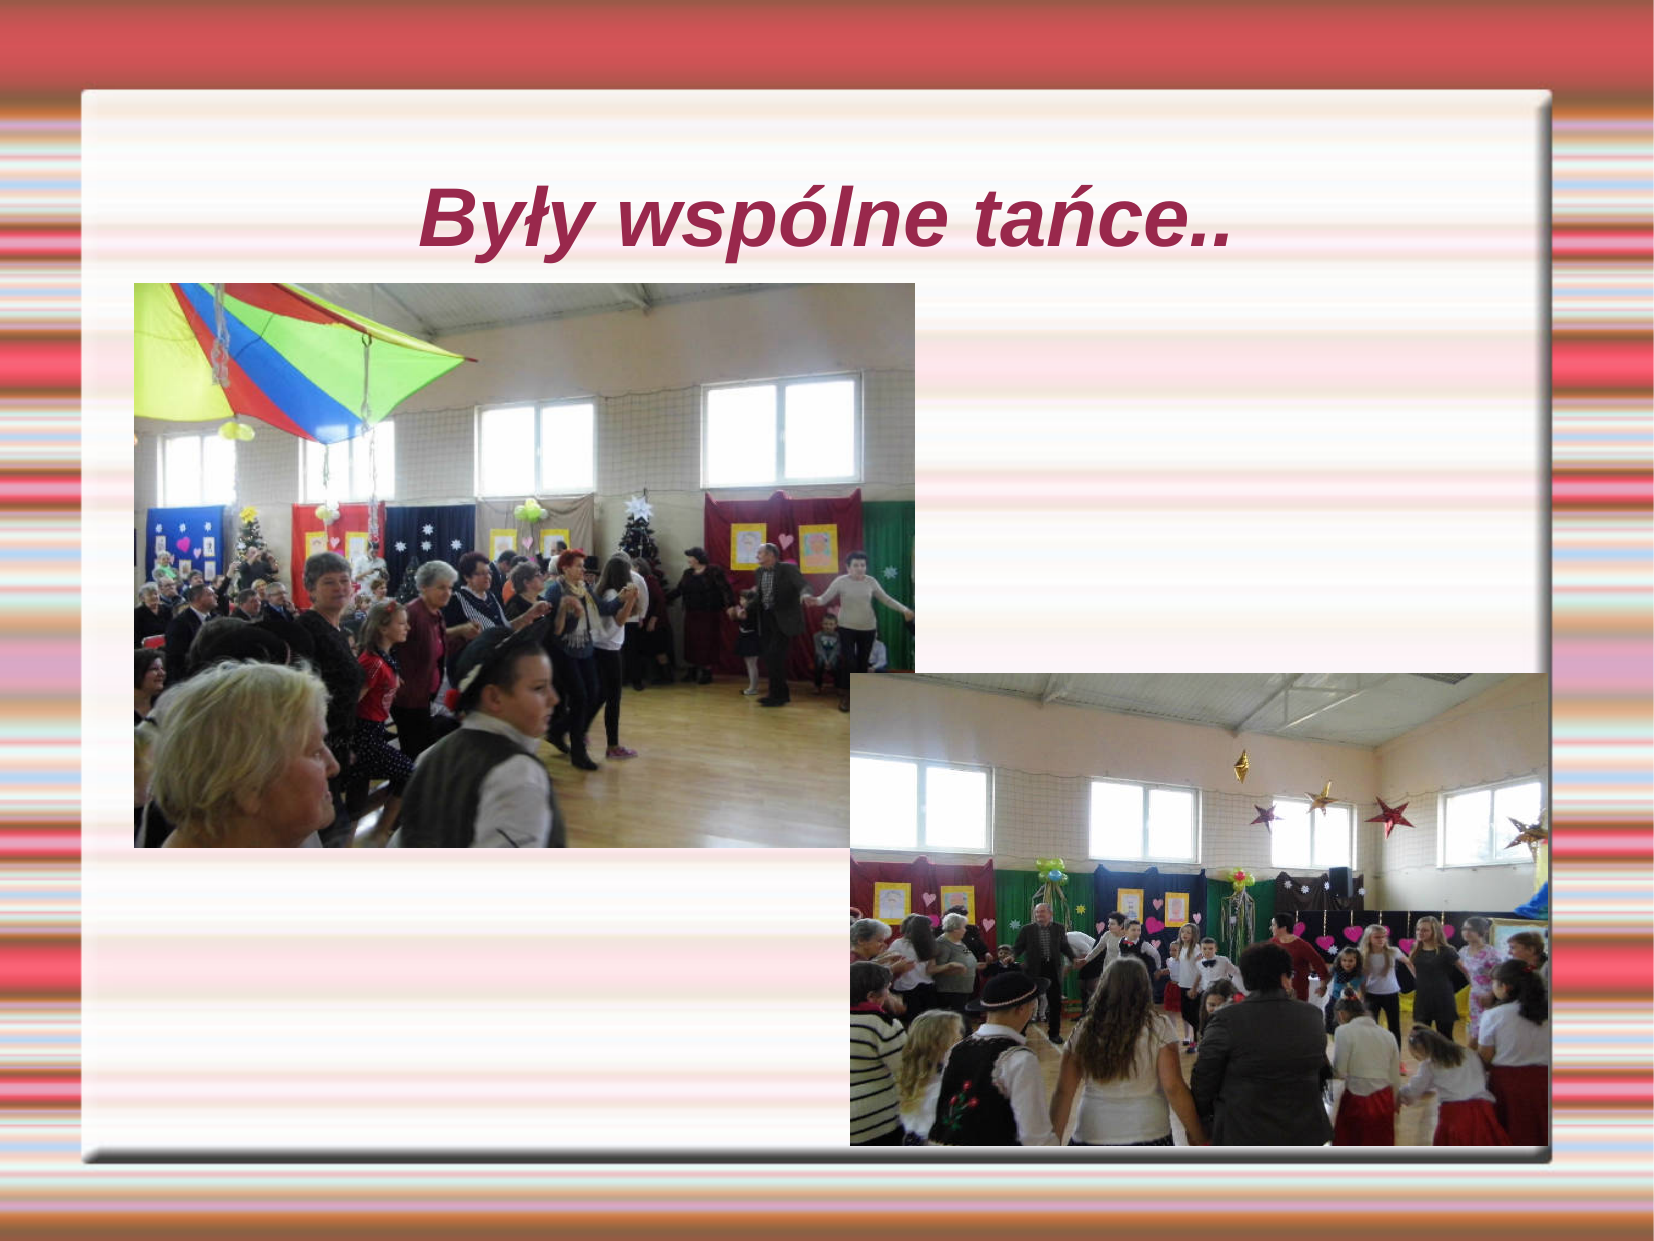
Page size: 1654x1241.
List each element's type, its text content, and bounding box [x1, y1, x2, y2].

title Były wspólne tańce.. [121, 114, 1534, 322]
picture [0, 0, 1654, 1241]
